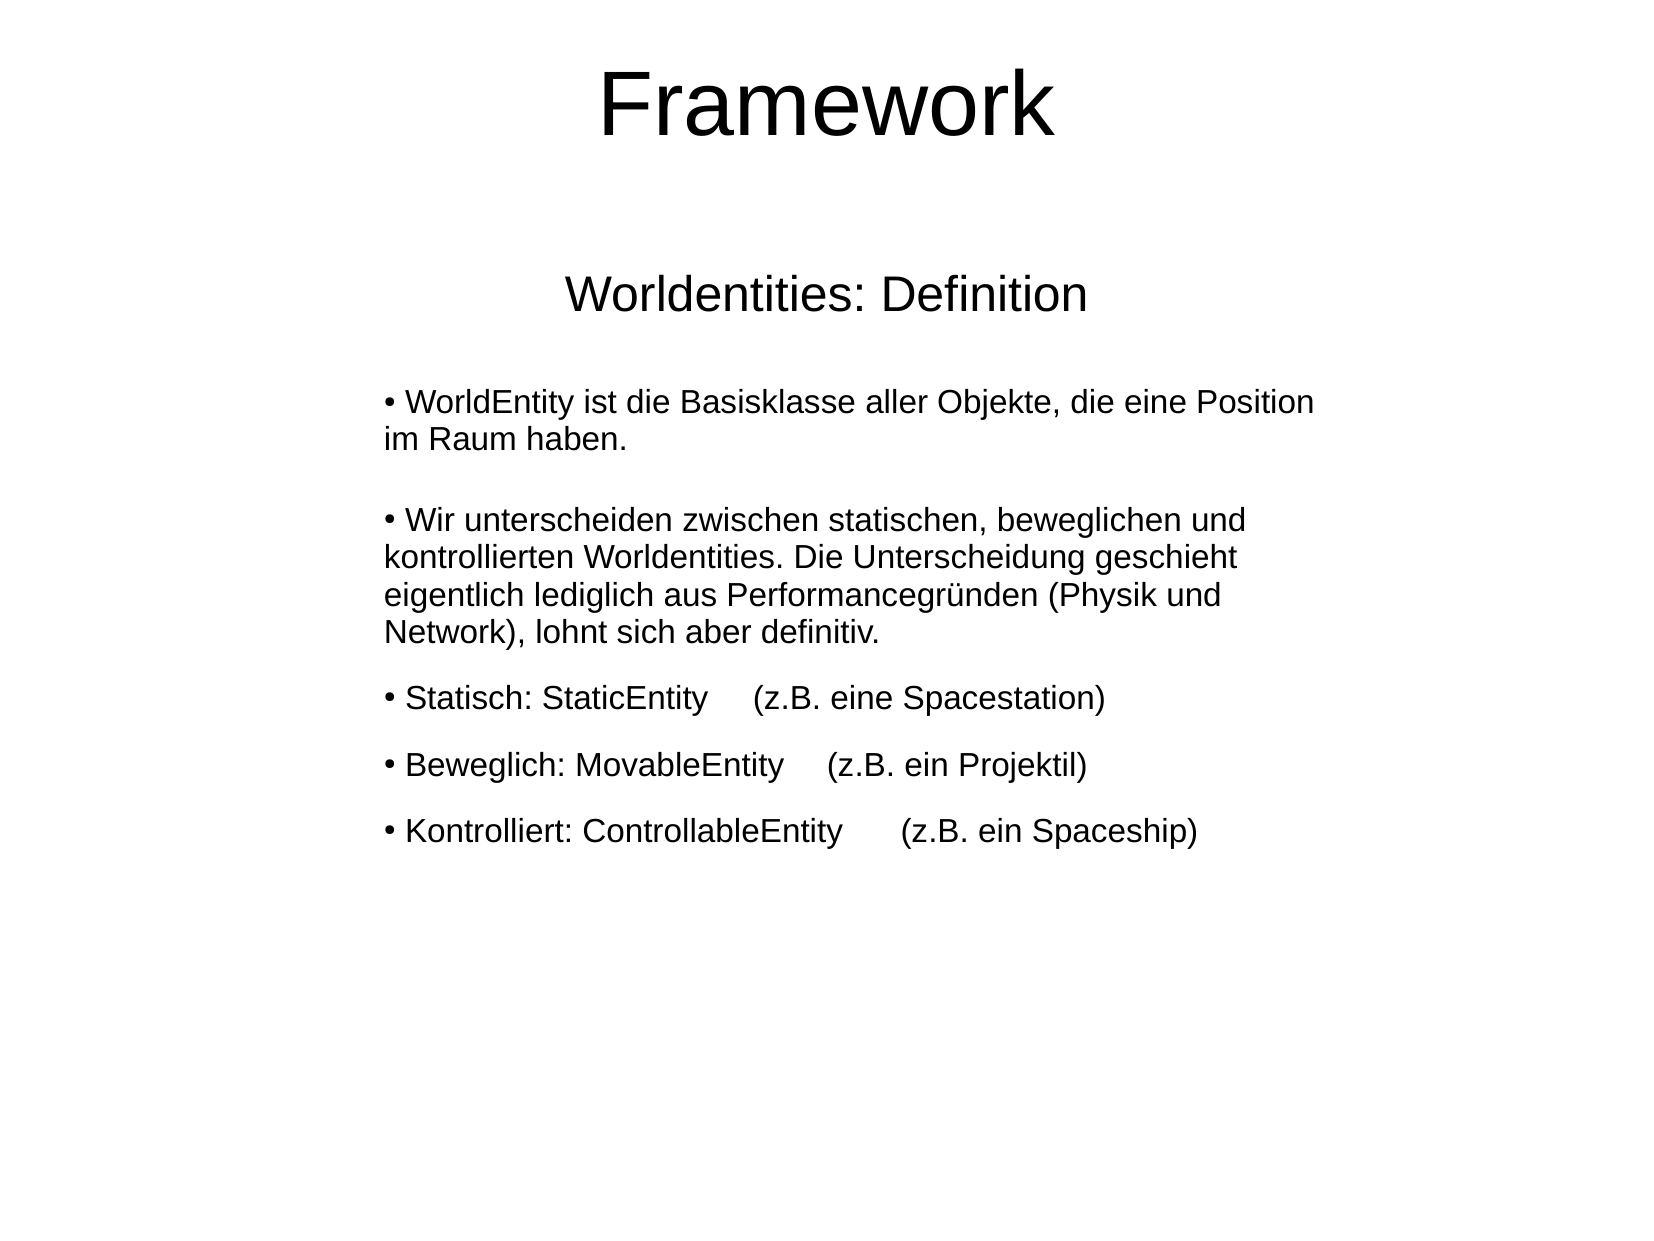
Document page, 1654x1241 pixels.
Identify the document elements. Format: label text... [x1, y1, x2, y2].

text_box Worldentities: Definition [82, 265, 1571, 325]
text_box Wir unterscheiden zwischen statischen, beweglichen und kontrollierten Worldentities. Die Unterscheidung geschieht eigentlich lediglich aus Performancegründen (Physik und Network), lohnt sich aber definitiv. Statisch: StaticEntity (z.B. eine Spacestation) Beweglich: MovableEntity (z.B. ein Projektil) Kontrolliert: ControllableEntity (z.B. ein Spaceship) [383, 501, 1359, 852]
title Framework [82, 0, 1571, 208]
subtitle WorldEntity ist die Basisklasse aller Objekte, die eine Position im Raum haben. [383, 383, 1359, 473]
